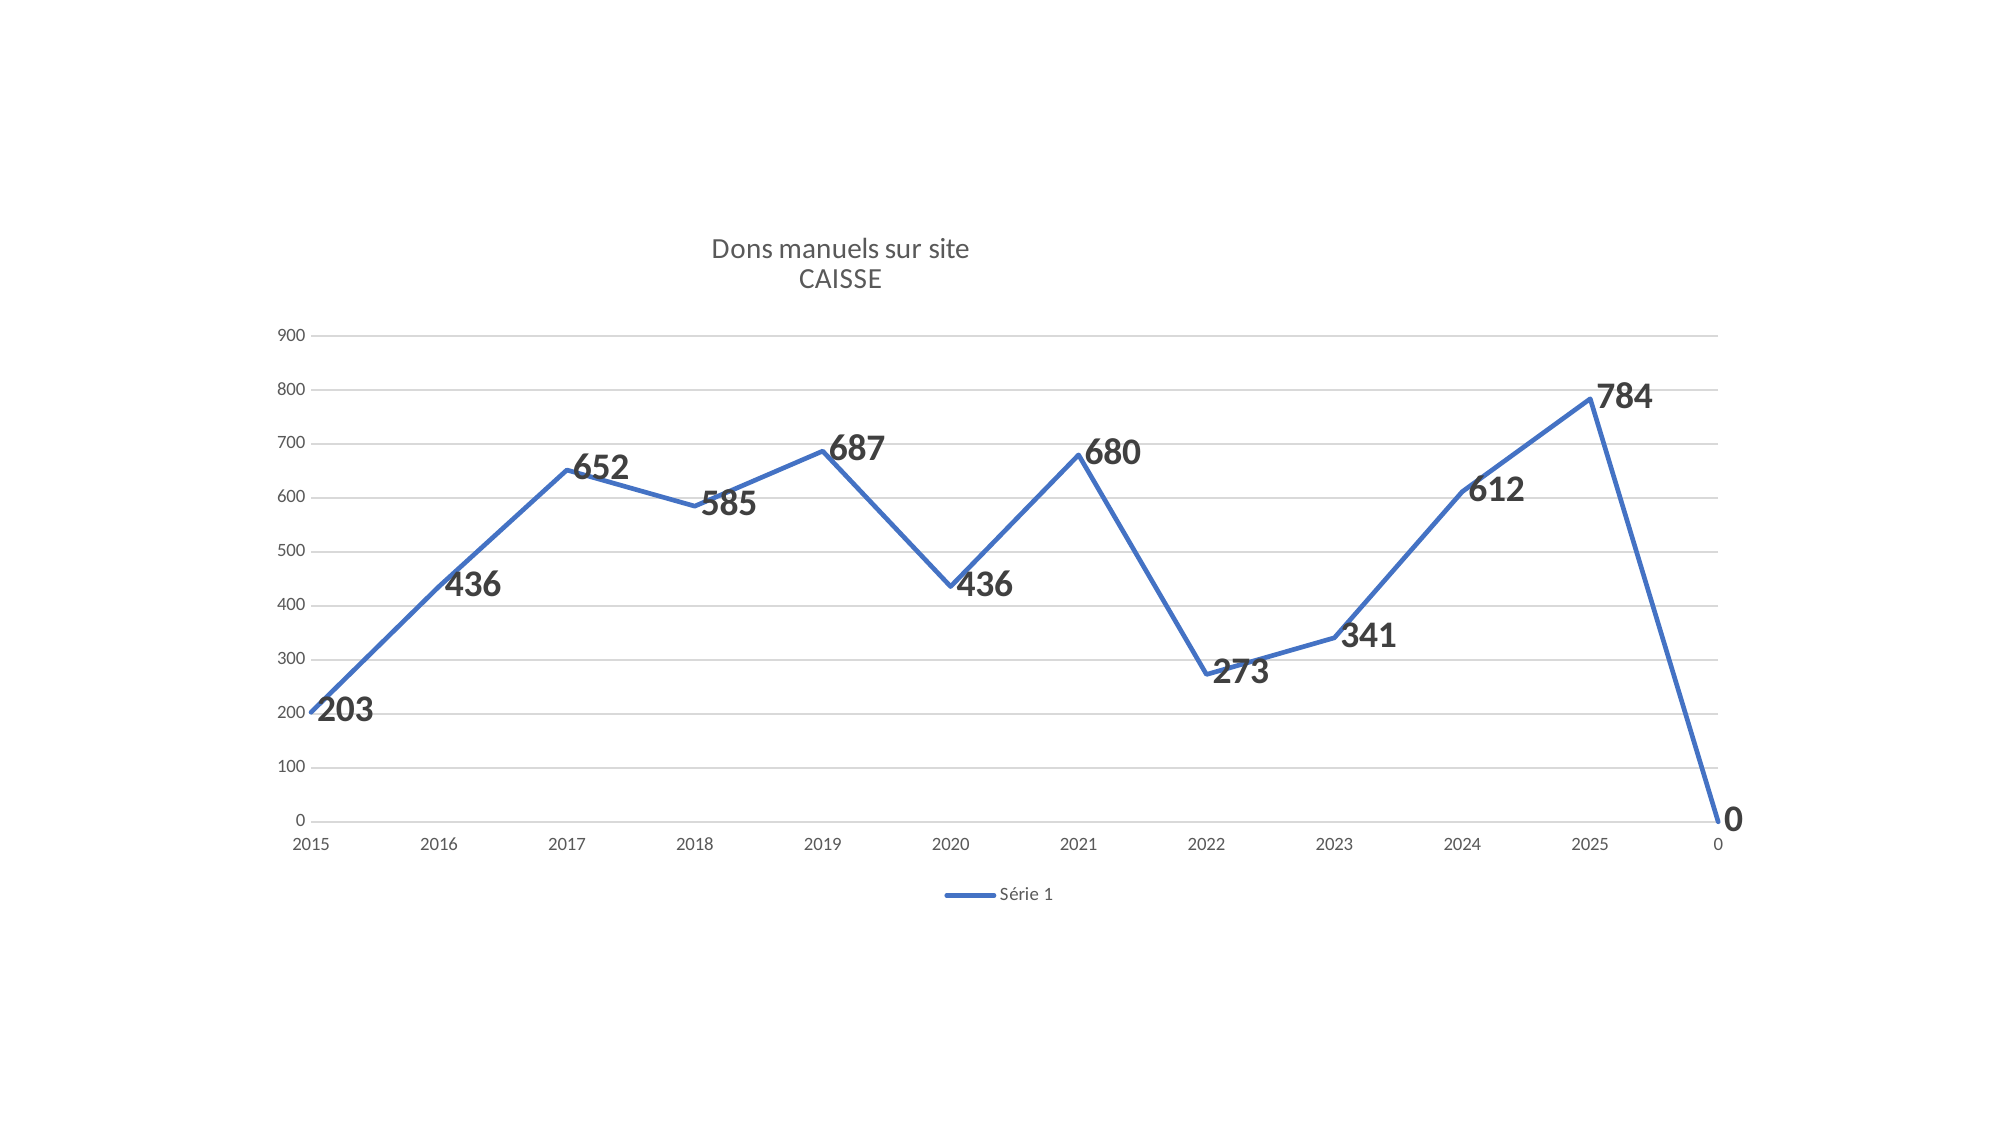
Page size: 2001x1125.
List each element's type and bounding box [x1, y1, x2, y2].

chart [246, 214, 1754, 911]
